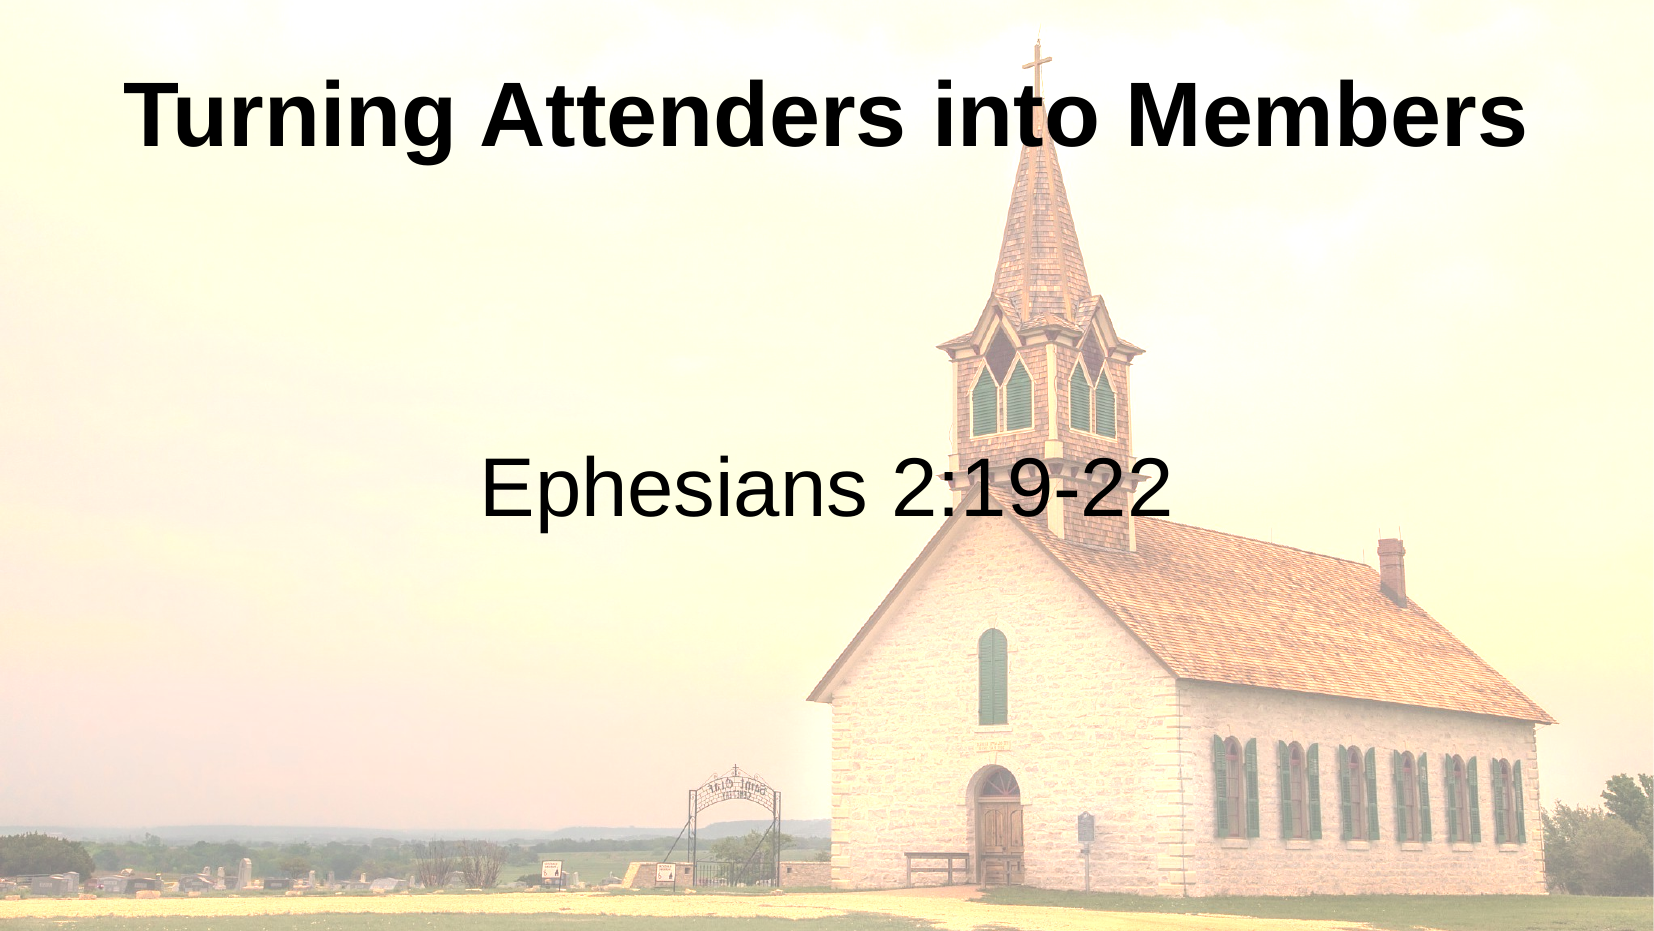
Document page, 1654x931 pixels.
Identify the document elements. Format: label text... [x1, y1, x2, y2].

title Turning Attenders into Members [82, 37, 1571, 193]
picture [0, 0, 1654, 931]
subtitle Ephesians 2:19-22 [82, 217, 1571, 758]
